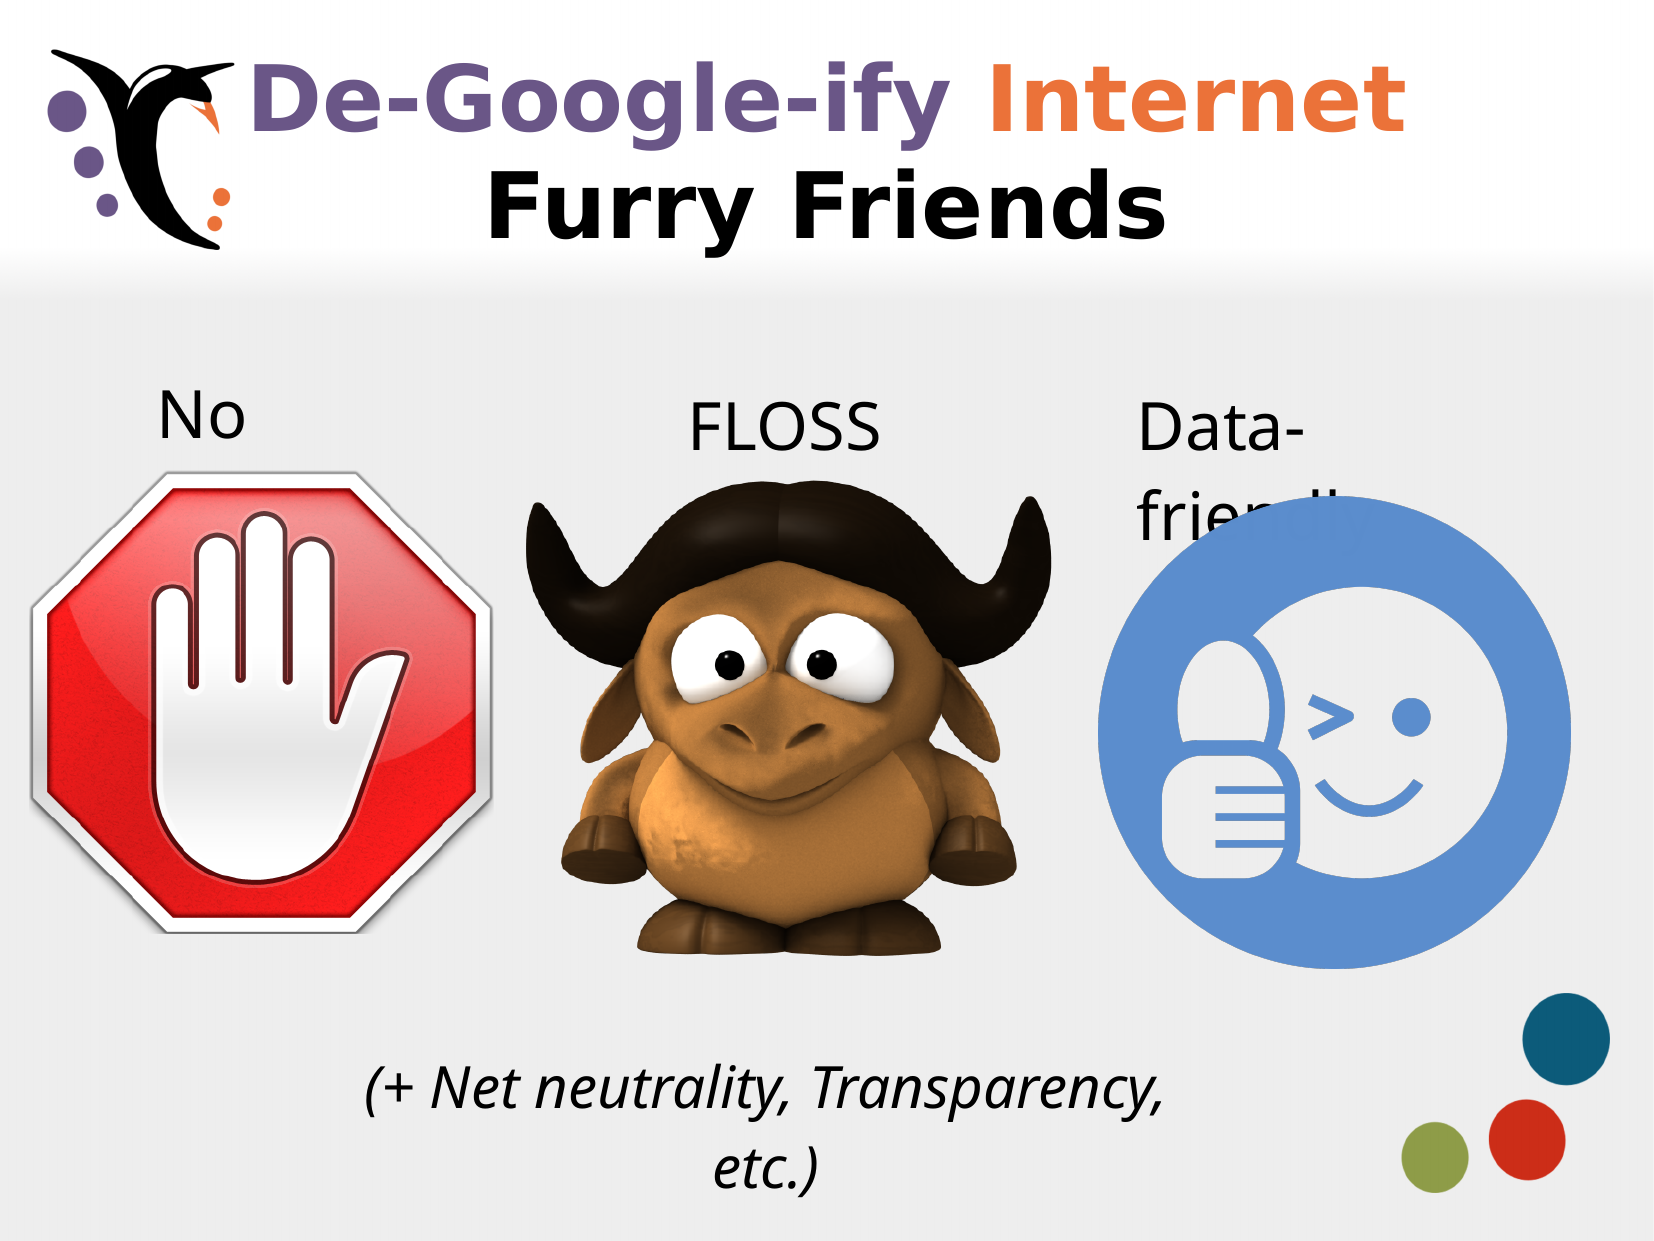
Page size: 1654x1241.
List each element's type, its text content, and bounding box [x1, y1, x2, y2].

picture [0, 0, 1654, 1241]
text_box FLOSS [673, 371, 910, 437]
title De-Google-ify Internet Furry Friends [82, 45, 1571, 261]
text_box (+ Net neutrality, Transparency, etc.) [349, 1039, 1252, 1147]
text_box No ads [141, 360, 378, 456]
text_box Data-friendly [1122, 371, 1548, 467]
